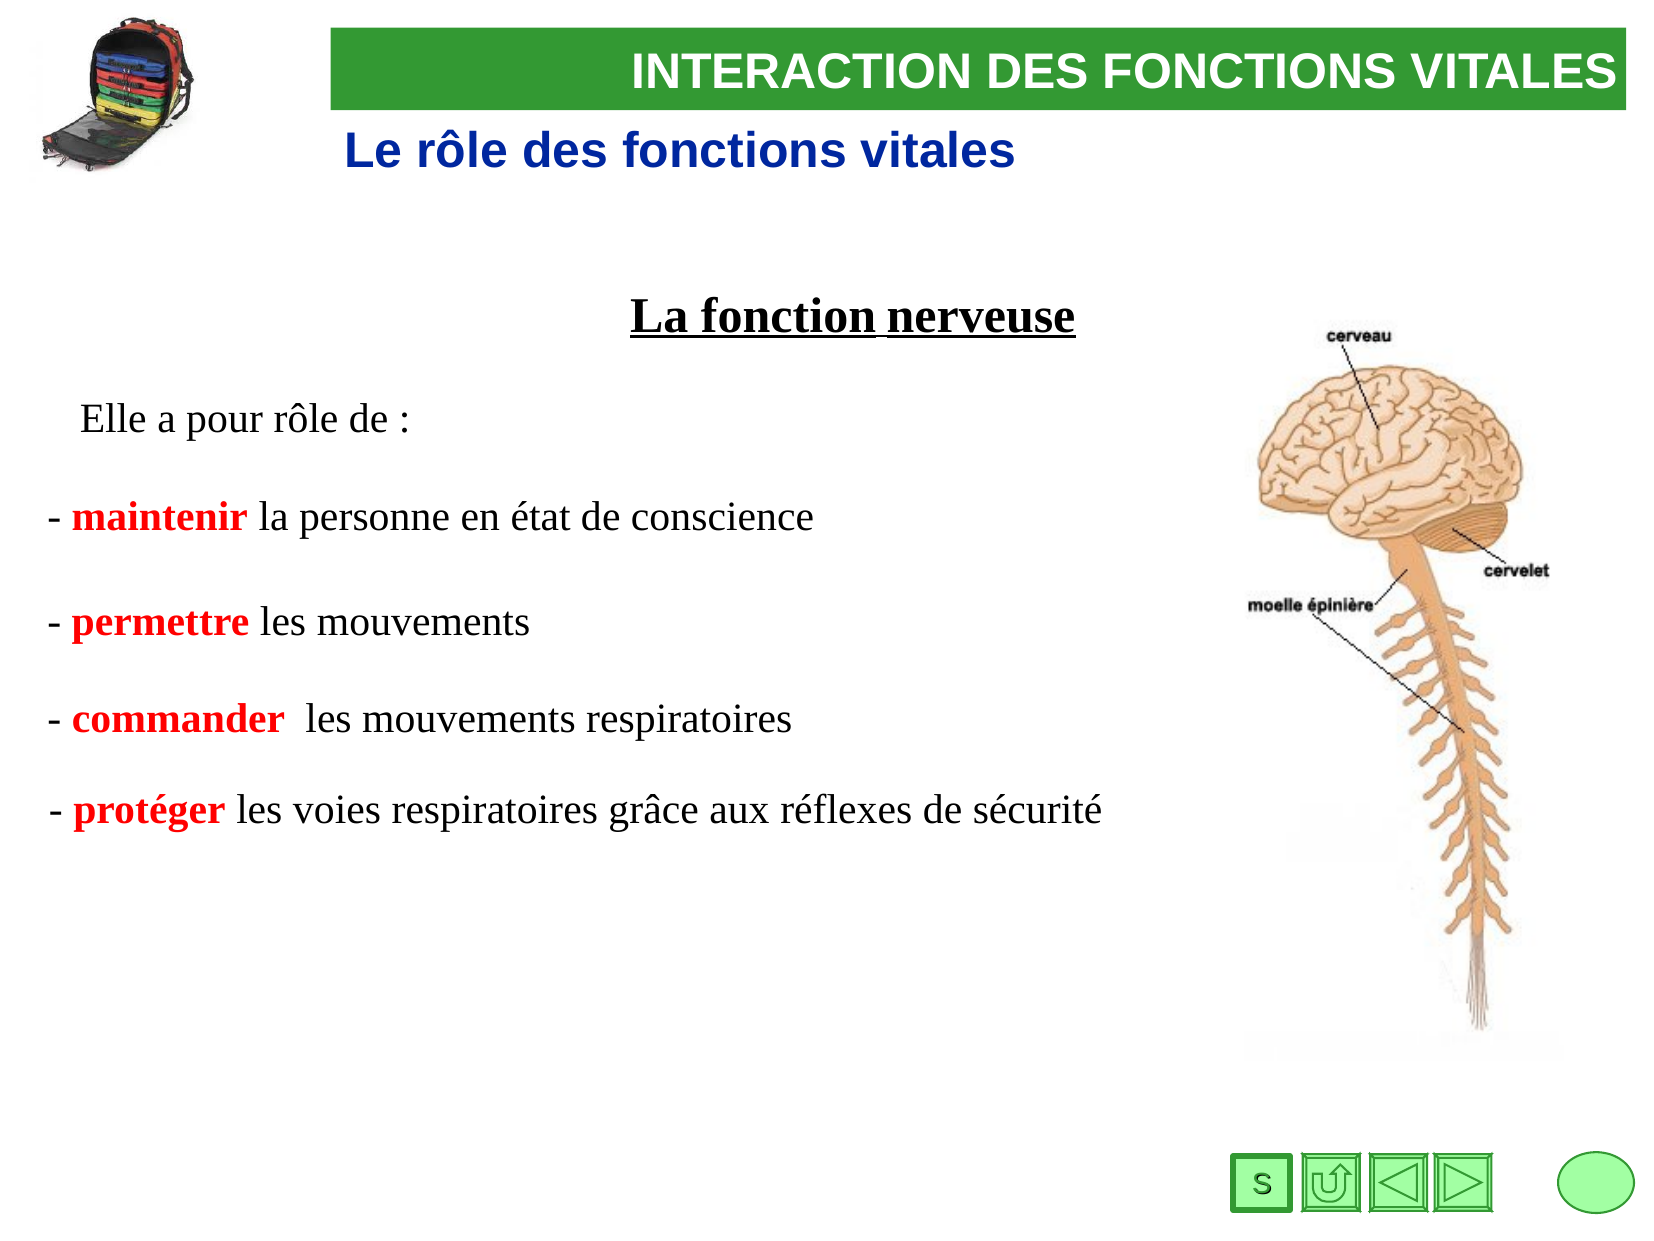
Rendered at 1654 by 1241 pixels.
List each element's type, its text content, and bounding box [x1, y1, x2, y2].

text_box - commander les mouvements respiratoires [32, 683, 808, 750]
title INTERACTION DES FONCTIONS VITALES [331, 35, 1619, 107]
text_box [1558, 1152, 1634, 1213]
picture [29, 5, 201, 183]
text_box - protéger les voies respiratoires grâce aux réflexes de sécurité [34, 774, 1119, 840]
text_box - permettre les mouvements [32, 585, 546, 652]
title Le rôle des fonctions vitales [329, 110, 1625, 194]
text_box - maintenir la personne en état de conscience [32, 481, 830, 547]
text_box Elle a pour rôle de : [65, 383, 426, 450]
text_box La fonction nerveuse [615, 274, 1091, 351]
picture [1204, 292, 1610, 1075]
